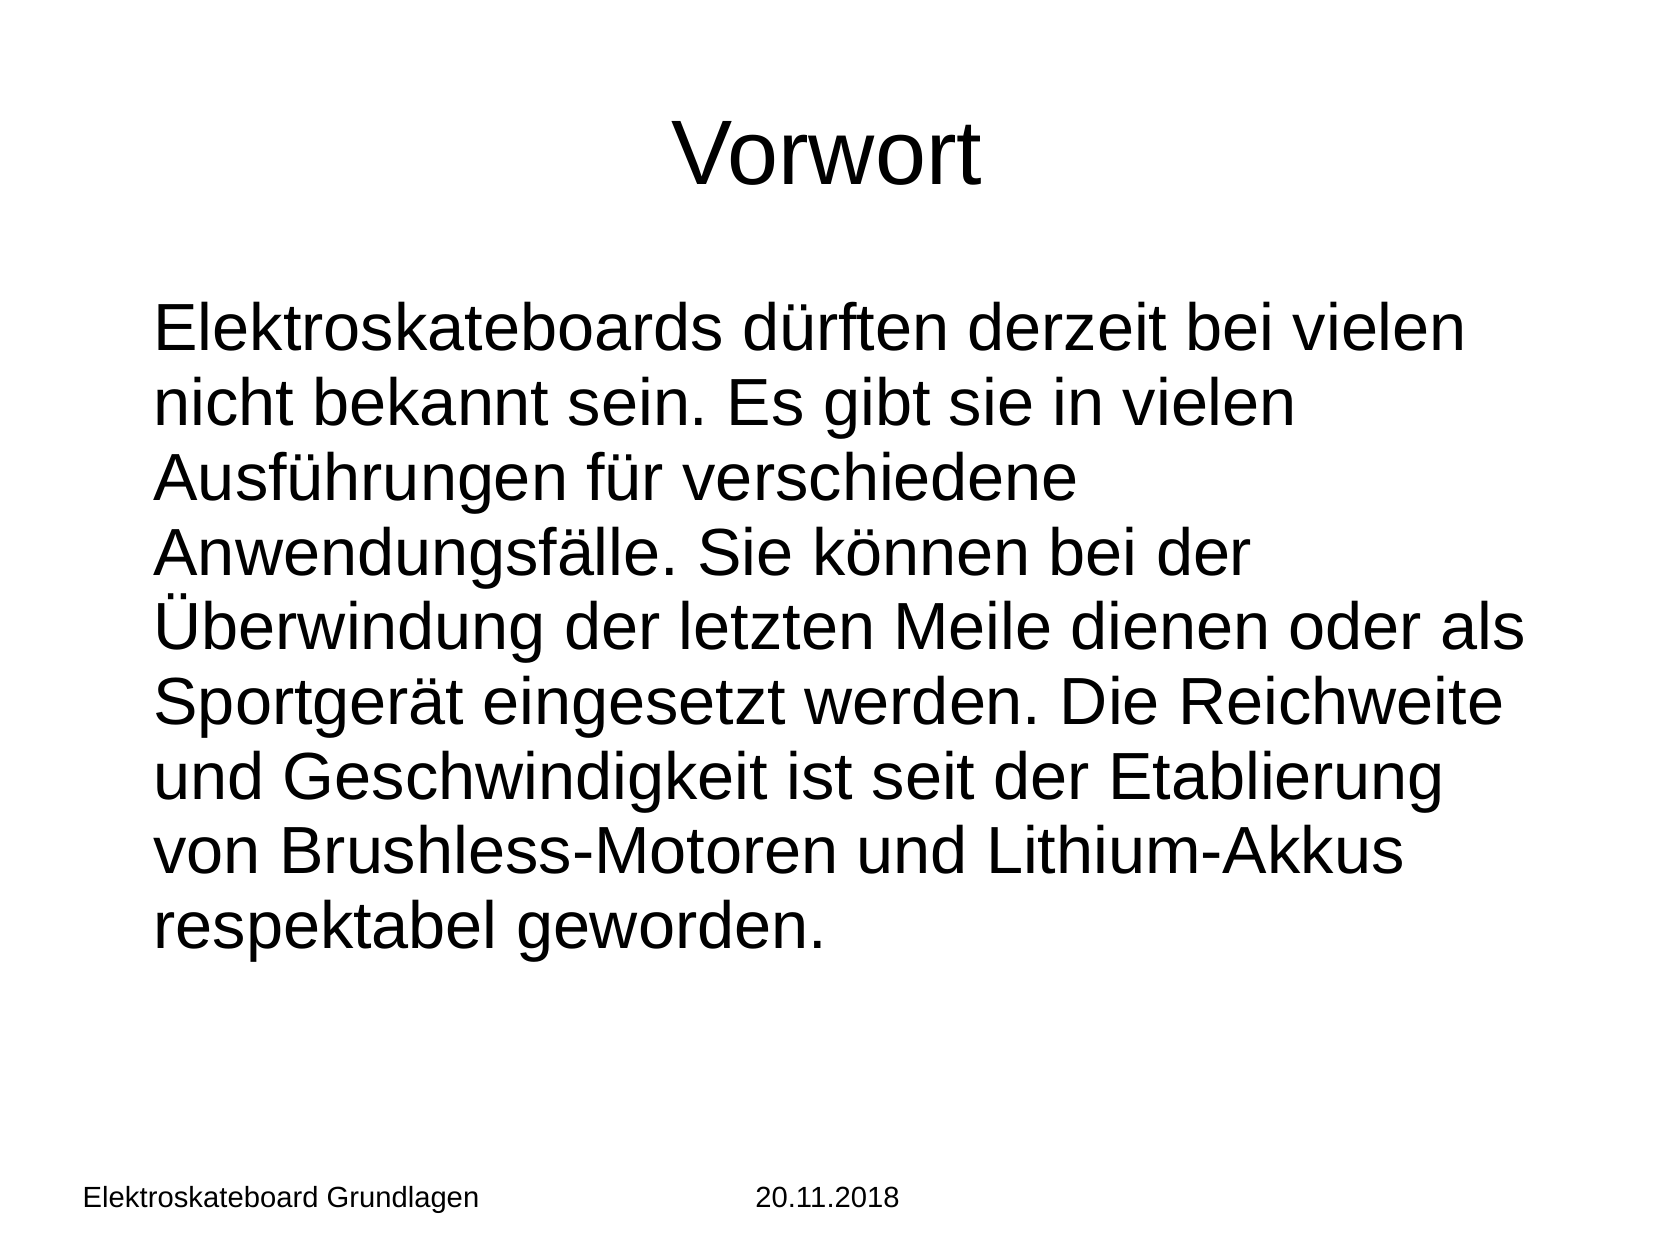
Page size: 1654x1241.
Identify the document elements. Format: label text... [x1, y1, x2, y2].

title Vorwort [82, 49, 1571, 257]
list Elektroskateboards dürften derzeit bei vielen nicht bekannt sein. Es gibt sie in vielen Ausführungen für verschiedene Anwendungsfälle. Sie können bei der Überwindung der letzten Meile dienen oder als Sportgerät eingesetzt werden. Die Reichweite und Geschwindigkeit ist seit der Etablierung von Brushless-Motoren und Lithium-Akkus respektabel geworden. [82, 290, 1571, 1010]
